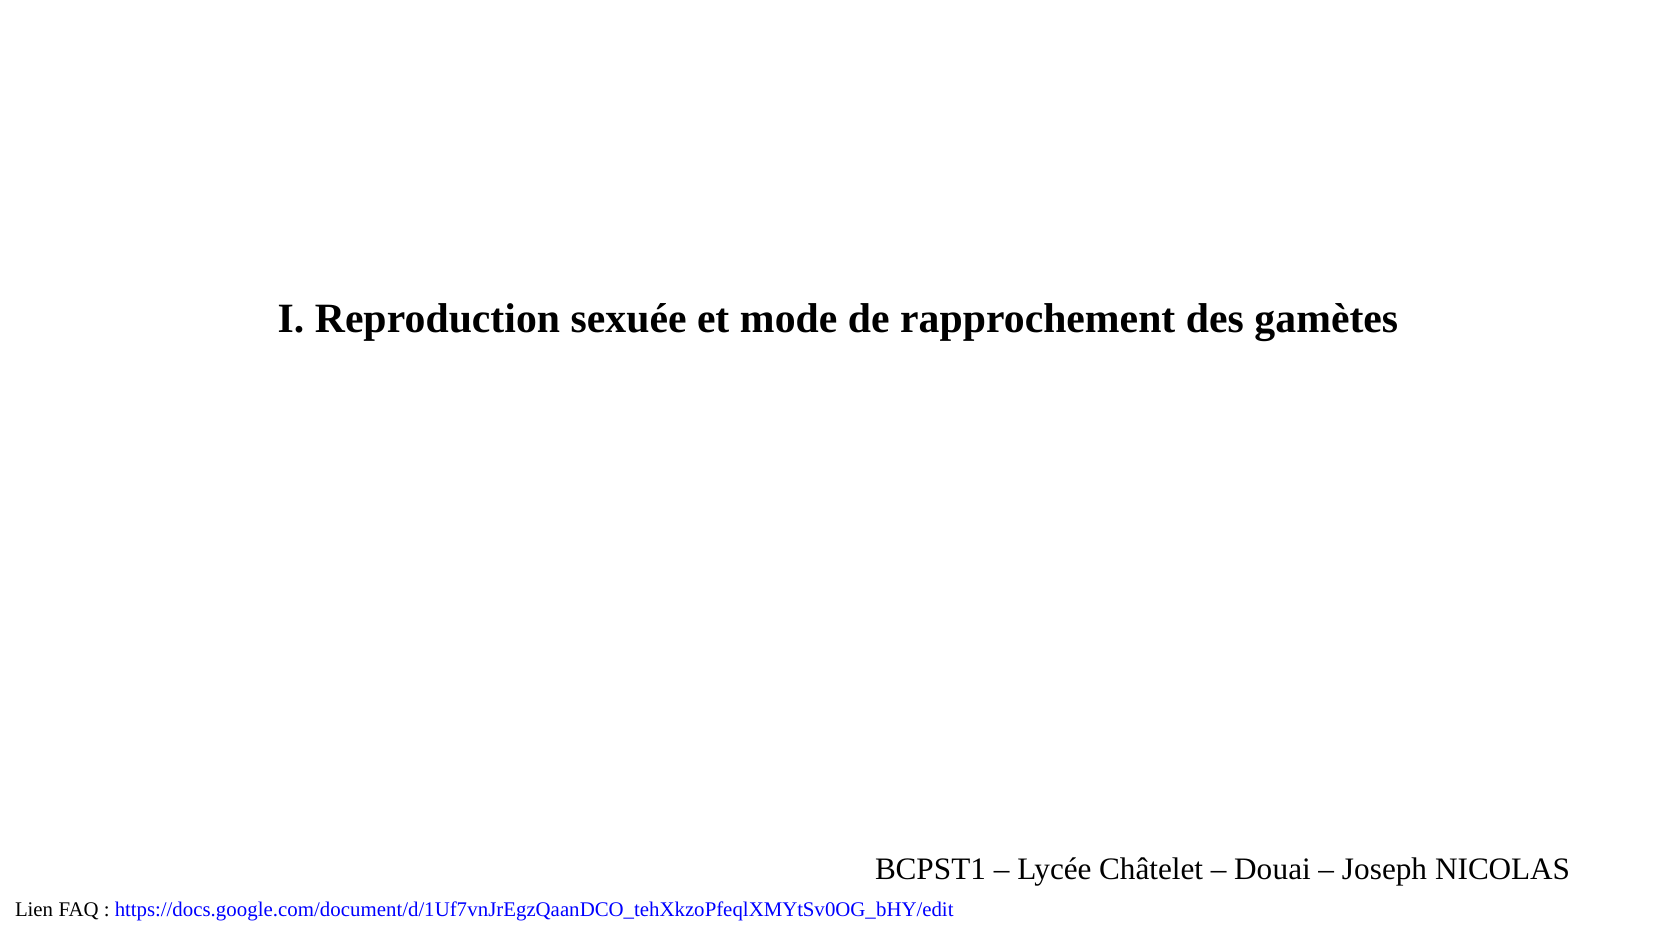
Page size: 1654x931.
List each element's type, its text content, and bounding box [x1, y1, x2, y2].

text_box Lien FAQ : https://docs.google.com/document/d/1Uf7vnJrEgzQaanDCO_tehXkzoPfeqlXMYtSv0OG_bHY/edit [0, 897, 993, 931]
text_box BCPST1 – Lycée Châtelet – Douai – Joseph NICOLAS [637, 832, 1571, 905]
text_box I. Reproduction sexuée et mode de rapprochement des gamètes [94, 295, 1583, 378]
